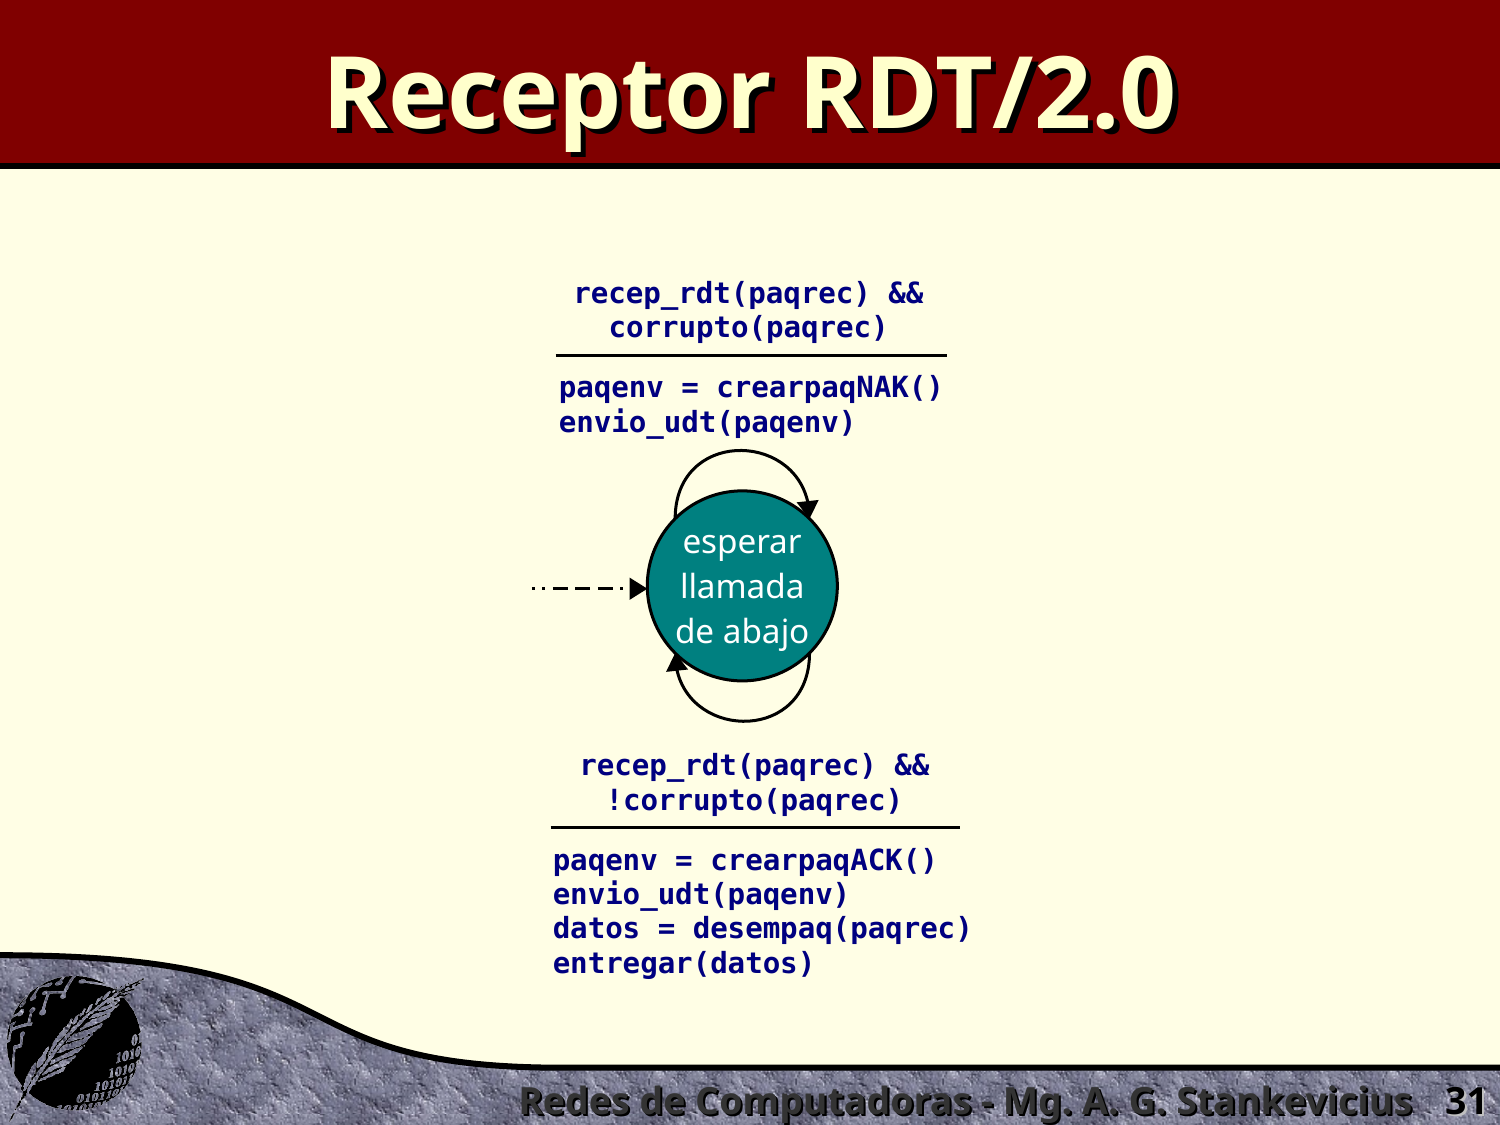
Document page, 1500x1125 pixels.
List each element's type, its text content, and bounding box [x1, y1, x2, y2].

text_box recep_rdt(paqrec) && corrupto(paqrec) [558, 268, 939, 353]
text_box recep_rdt(paqrec) && !corrupto(paqrec) [564, 741, 945, 825]
picture [0, 959, 1500, 1125]
title Receptor RDT/2.0 [15, 5, 1485, 160]
text_box paqenv = crearpaqACK() envio_udt(paqenv) datos = desempaq(paqrec) entregar(datos) [538, 835, 988, 988]
picture [1047, 1100, 1054, 1110]
text_box esperar llamada de abajo [647, 490, 838, 681]
picture [790, 1100, 795, 1110]
text_box paqenv = crearpaqNAK() envio_udt(paqenv) [543, 363, 959, 447]
